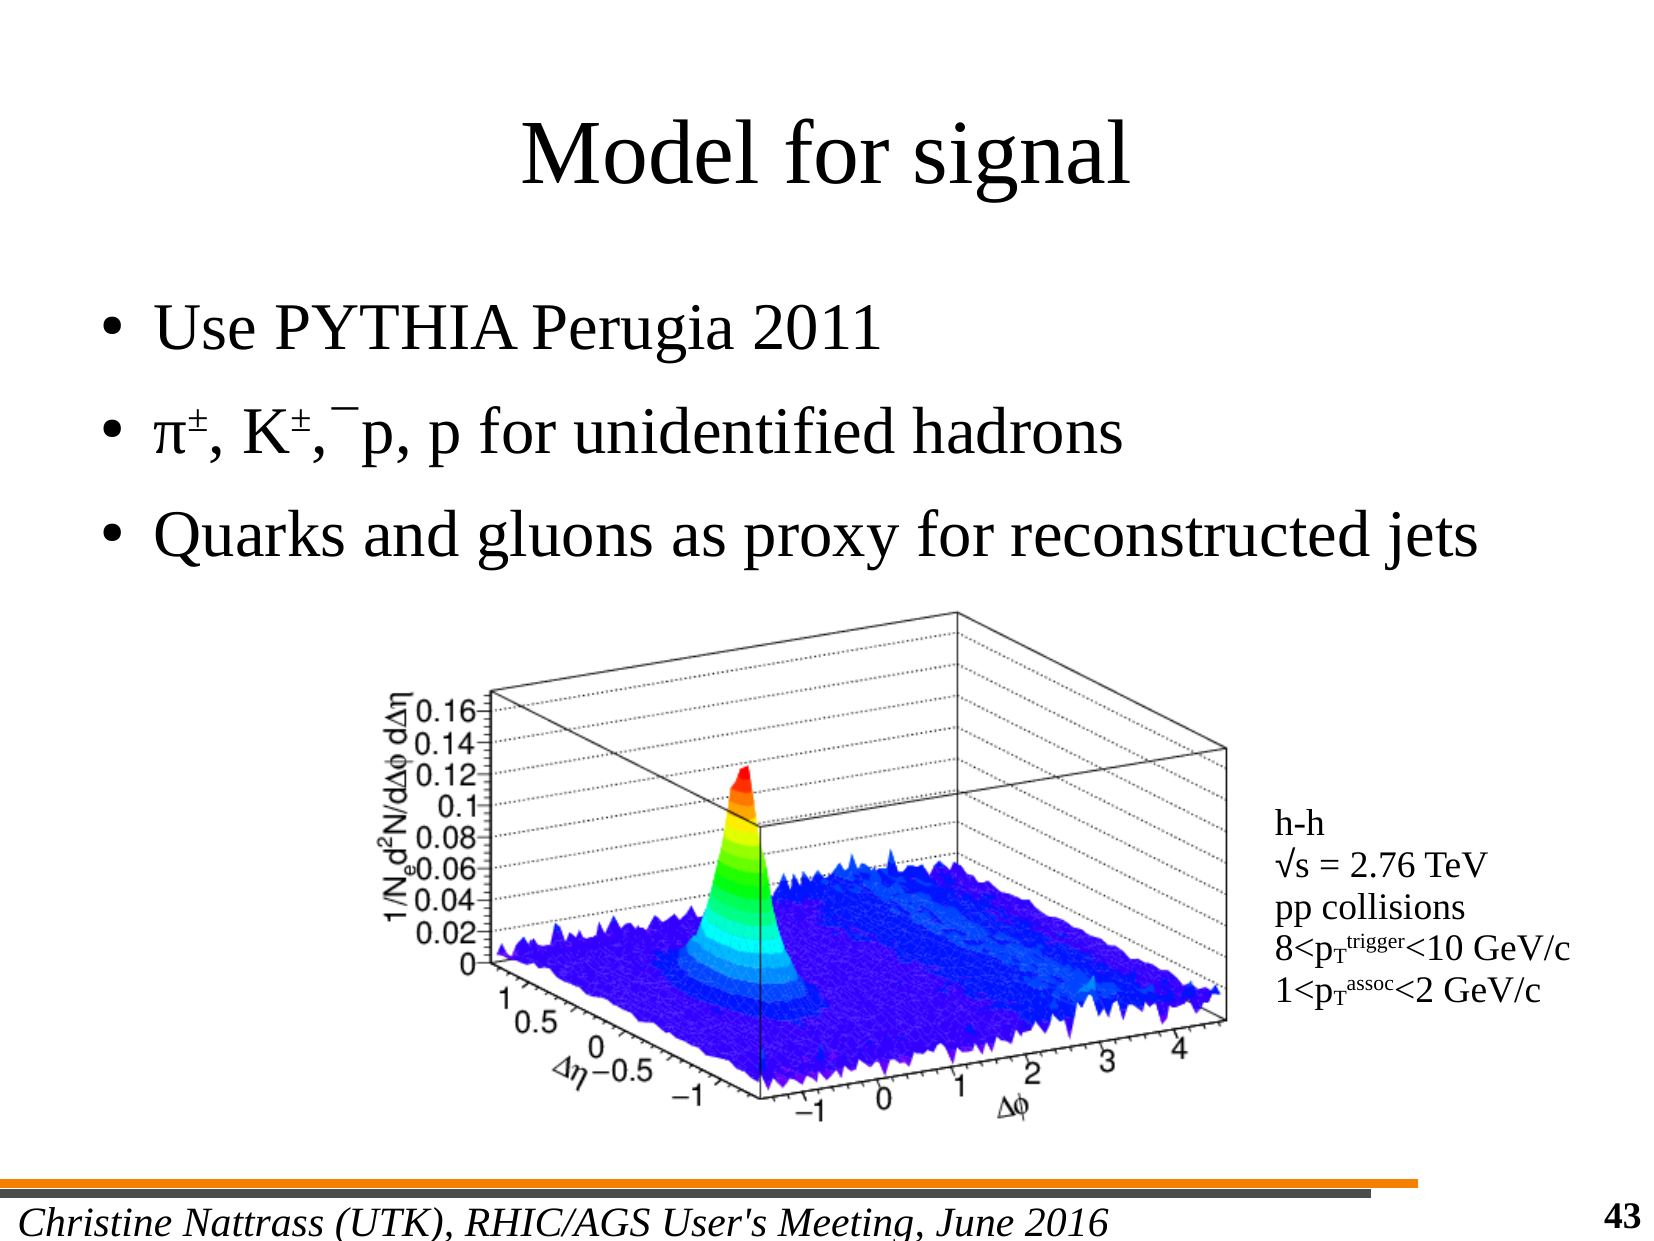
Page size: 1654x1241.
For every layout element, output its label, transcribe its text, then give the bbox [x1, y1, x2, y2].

list Use PYTHIA Perugia 2011 π±, K±,`p, p for unidentified hadrons Quarks and gluons as proxy for reconstructed jets [82, 290, 1571, 1010]
title Model for signal [82, 49, 1571, 257]
text_box h-h √s = 2.76 TeV pp collisions 8<pTtrigger<10 GeV/c 1<pTassoc<2 GeV/c [1260, 795, 1621, 1089]
picture [0, 570, 1276, 1241]
